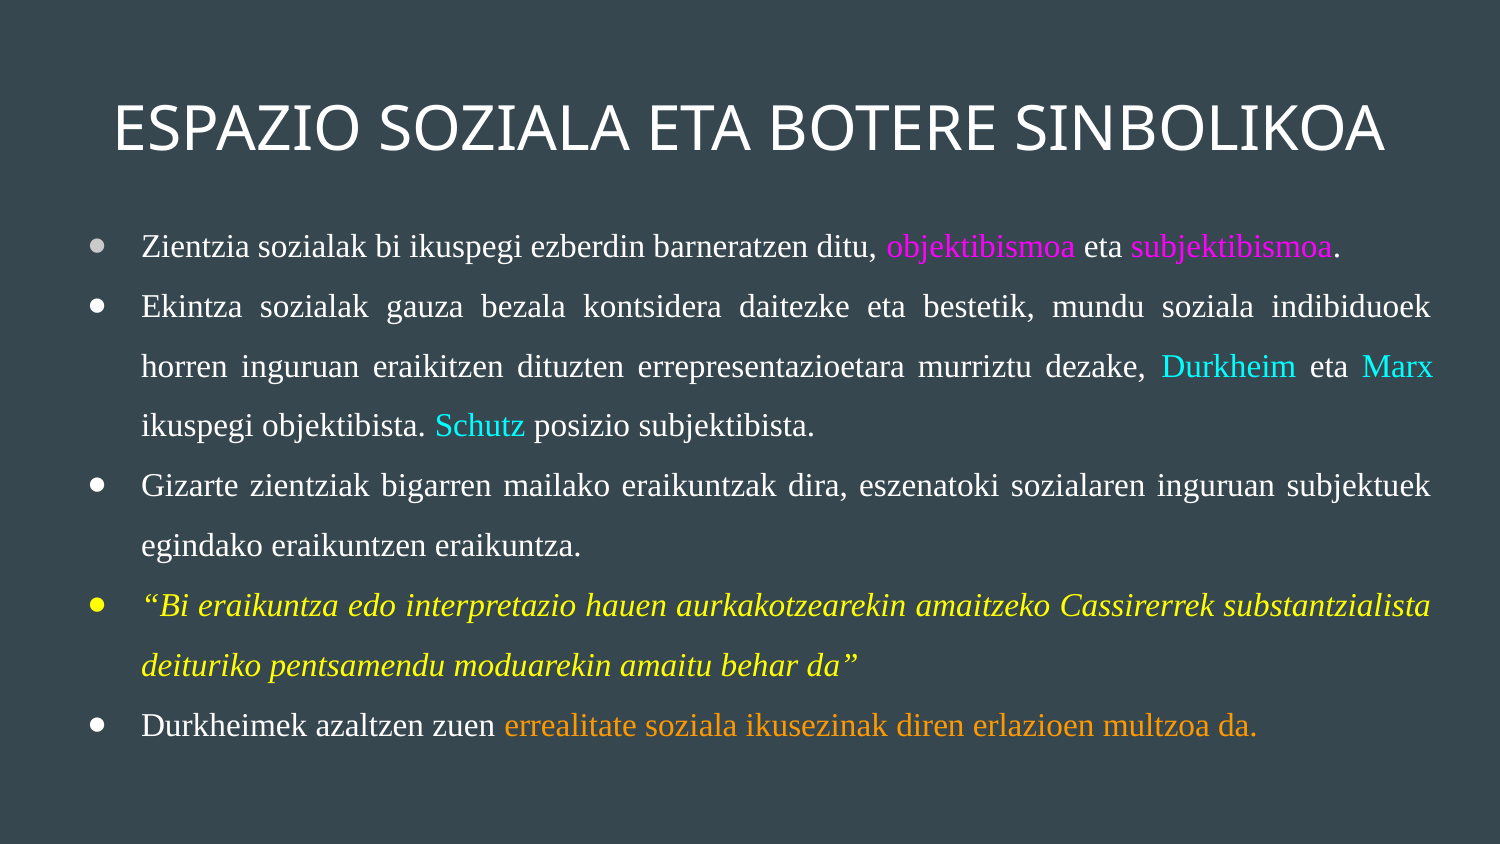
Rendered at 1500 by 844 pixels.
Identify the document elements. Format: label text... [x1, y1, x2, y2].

list Zientzia sozialak bi ikuspegi ezberdin barneratzen ditu, objektibismoa eta subjektibismoa. Ekintza sozialak gauza bezala kontsidera daitezke eta bestetik, mundu soziala indibiduoek horren inguruan eraikitzen dituzten errepresentazioetara murriztu dezake, Durkheim eta Marx ikuspegi objektibista. Schutz posizio subjektibista. Gizarte zientziak bigarren mailako eraikuntzak dira, eszenatoki sozialaren inguruan subjektuek egindako eraikuntzen eraikuntza. “Bi eraikuntza edo interpretazio hauen aurkakotzearekin amaitzeko Cassirerrek substantzialista deituriko pentsamendu moduarekin amaitu behar da” Durkheimek azaltzen zuen errealitate soziala ikusezinak diren erlazioen multzoa da. [51, 189, 1449, 750]
title ESPAZIO SOZIALA ETA BOTERE SINBOLIKOA [51, 72, 1449, 167]
